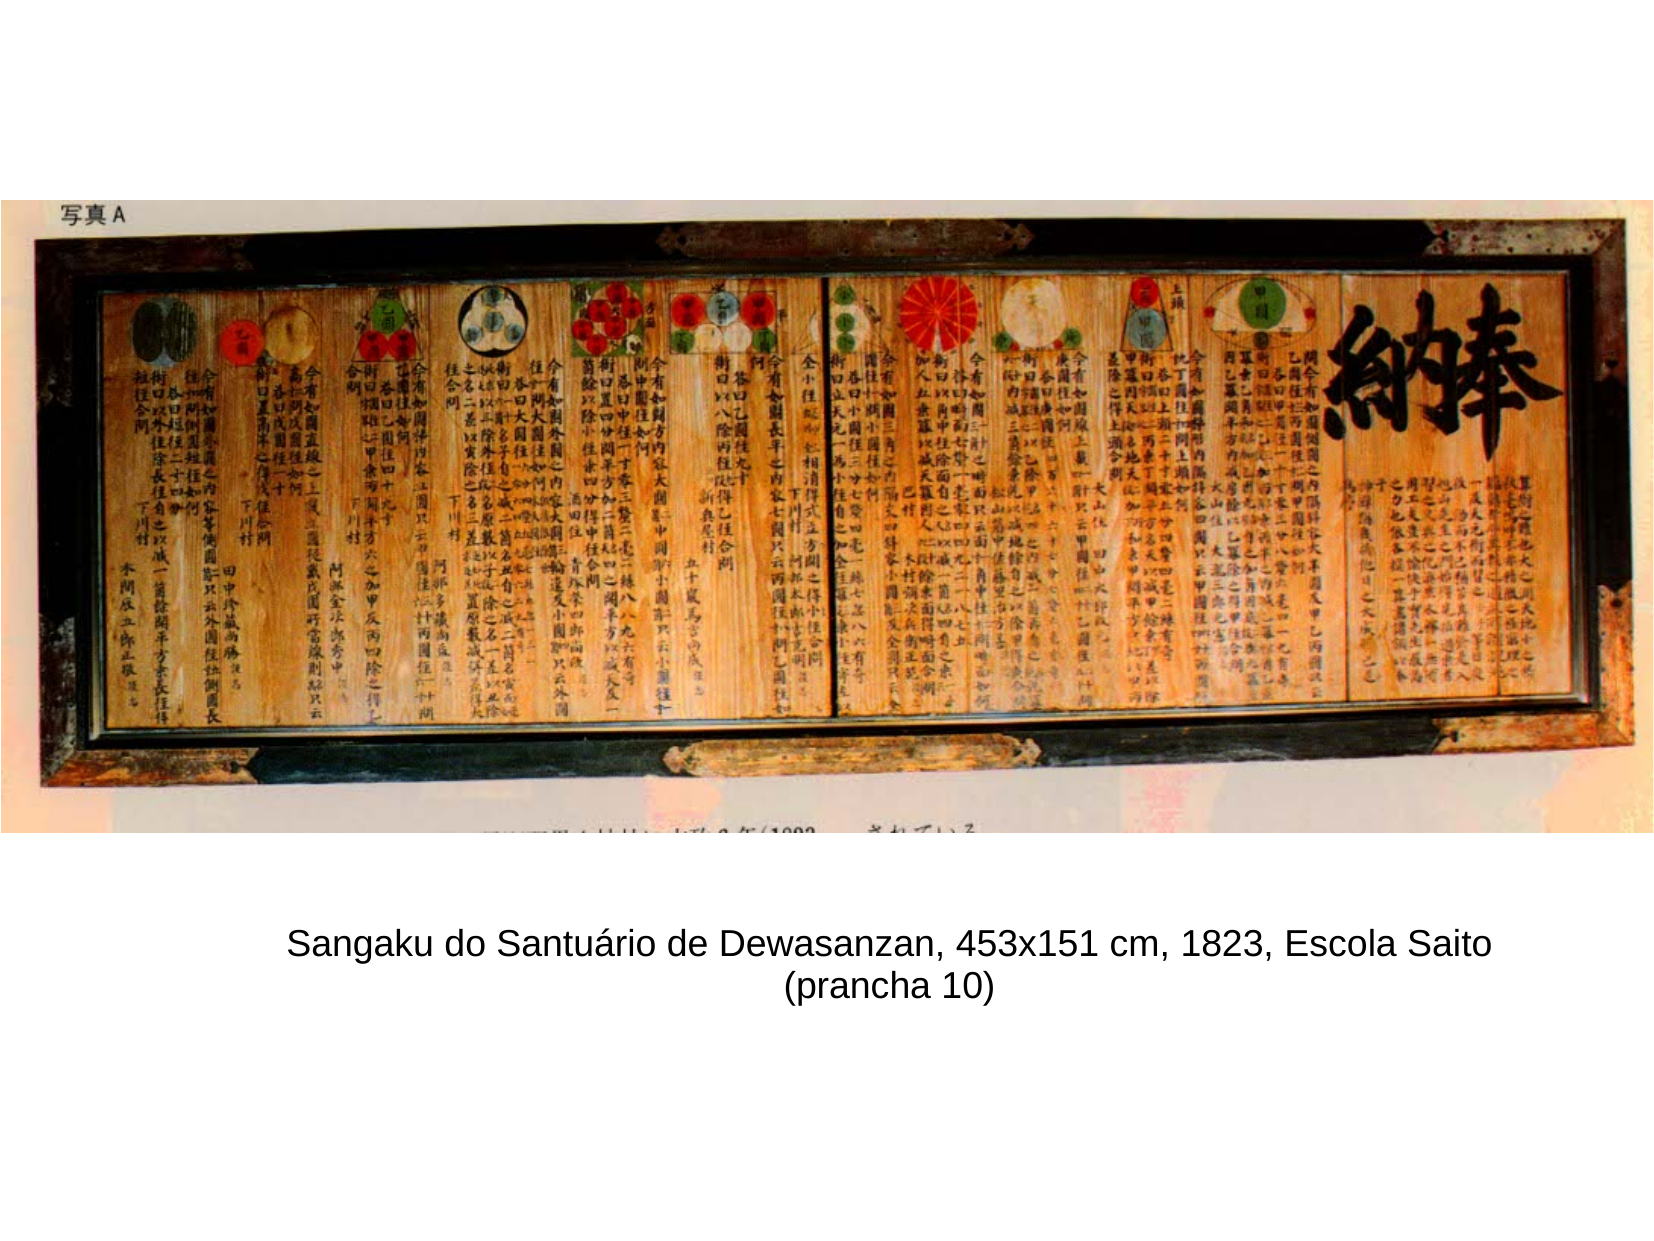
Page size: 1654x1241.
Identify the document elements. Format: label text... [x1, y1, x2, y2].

text_box Sangaku do Santuário de Dewasanzan, 453x151 cm, 1823, Escola Saito (prancha 10) [271, 915, 1508, 1015]
picture [1, 200, 1654, 833]
